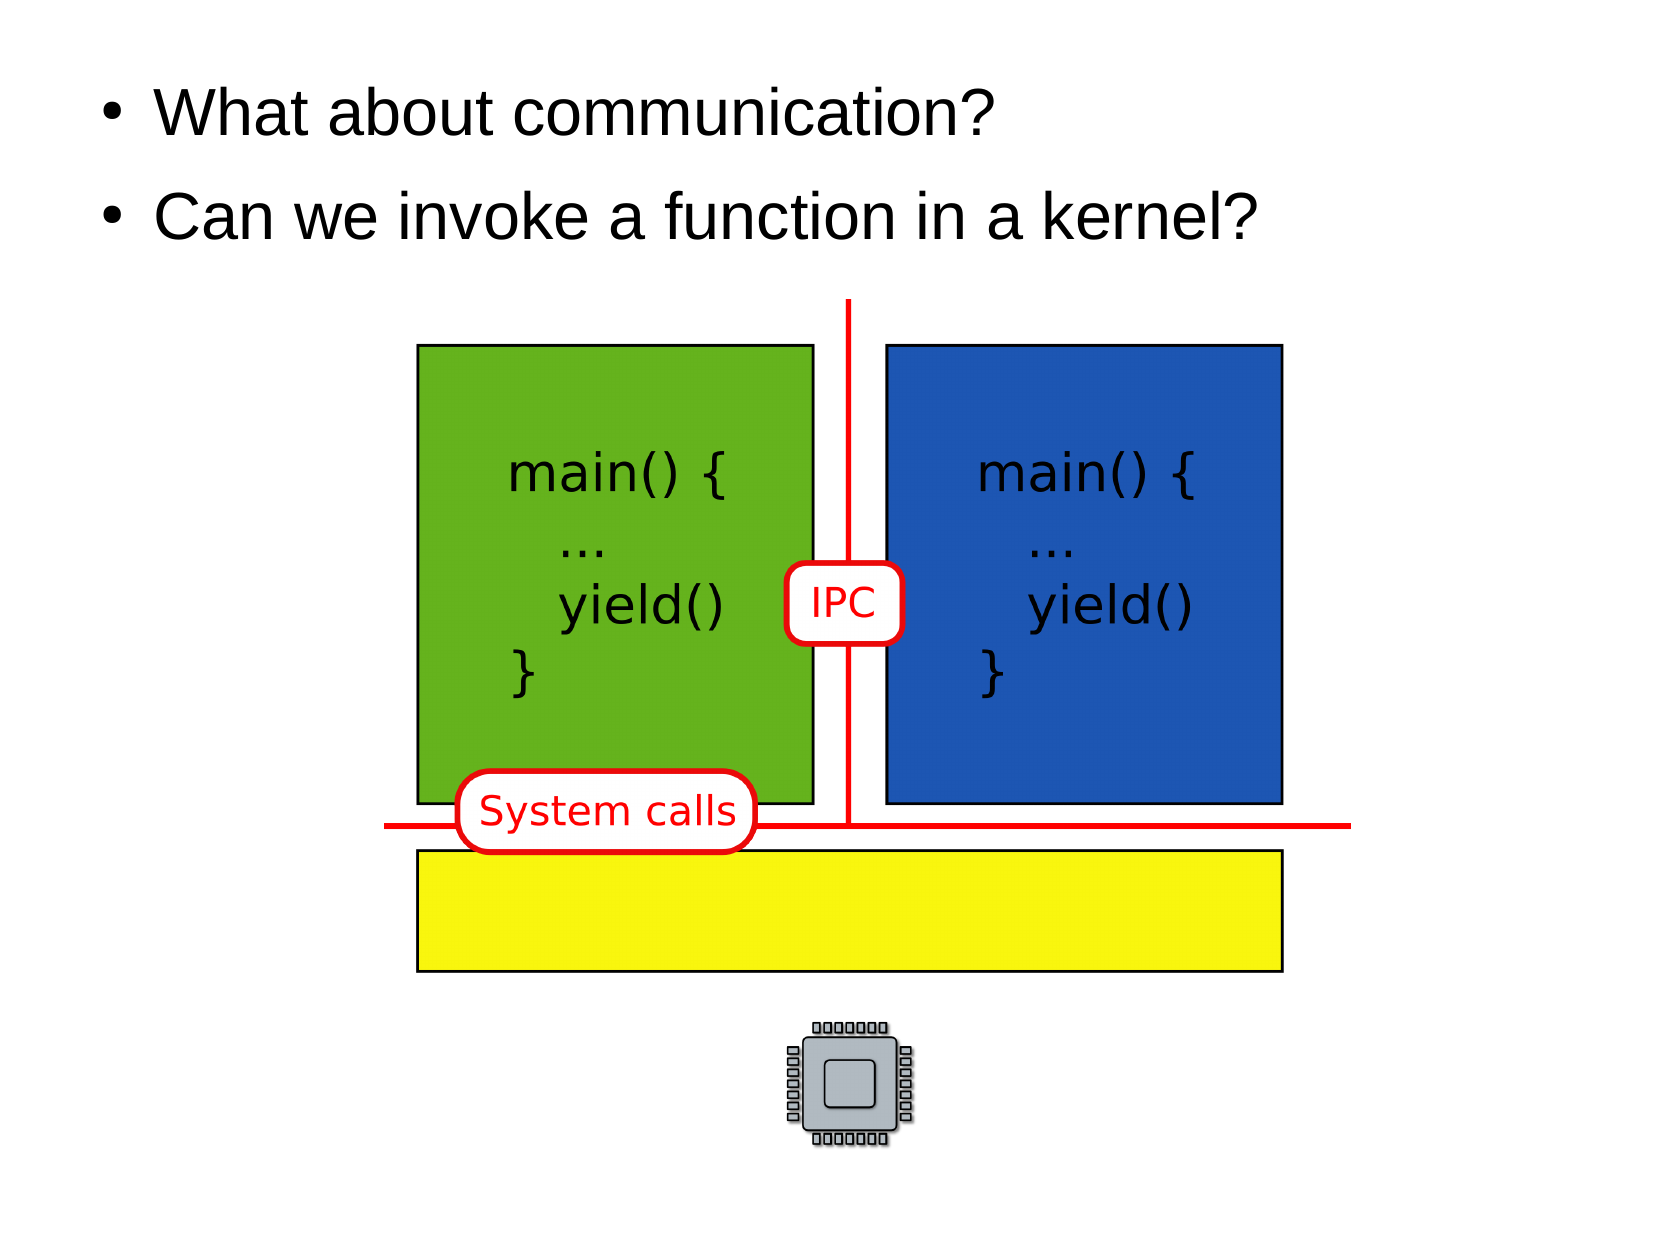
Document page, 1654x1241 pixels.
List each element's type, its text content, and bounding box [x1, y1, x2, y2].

list What about communication? Can we invoke a function in a kernel? [82, 75, 1576, 301]
picture [384, 299, 1351, 1159]
